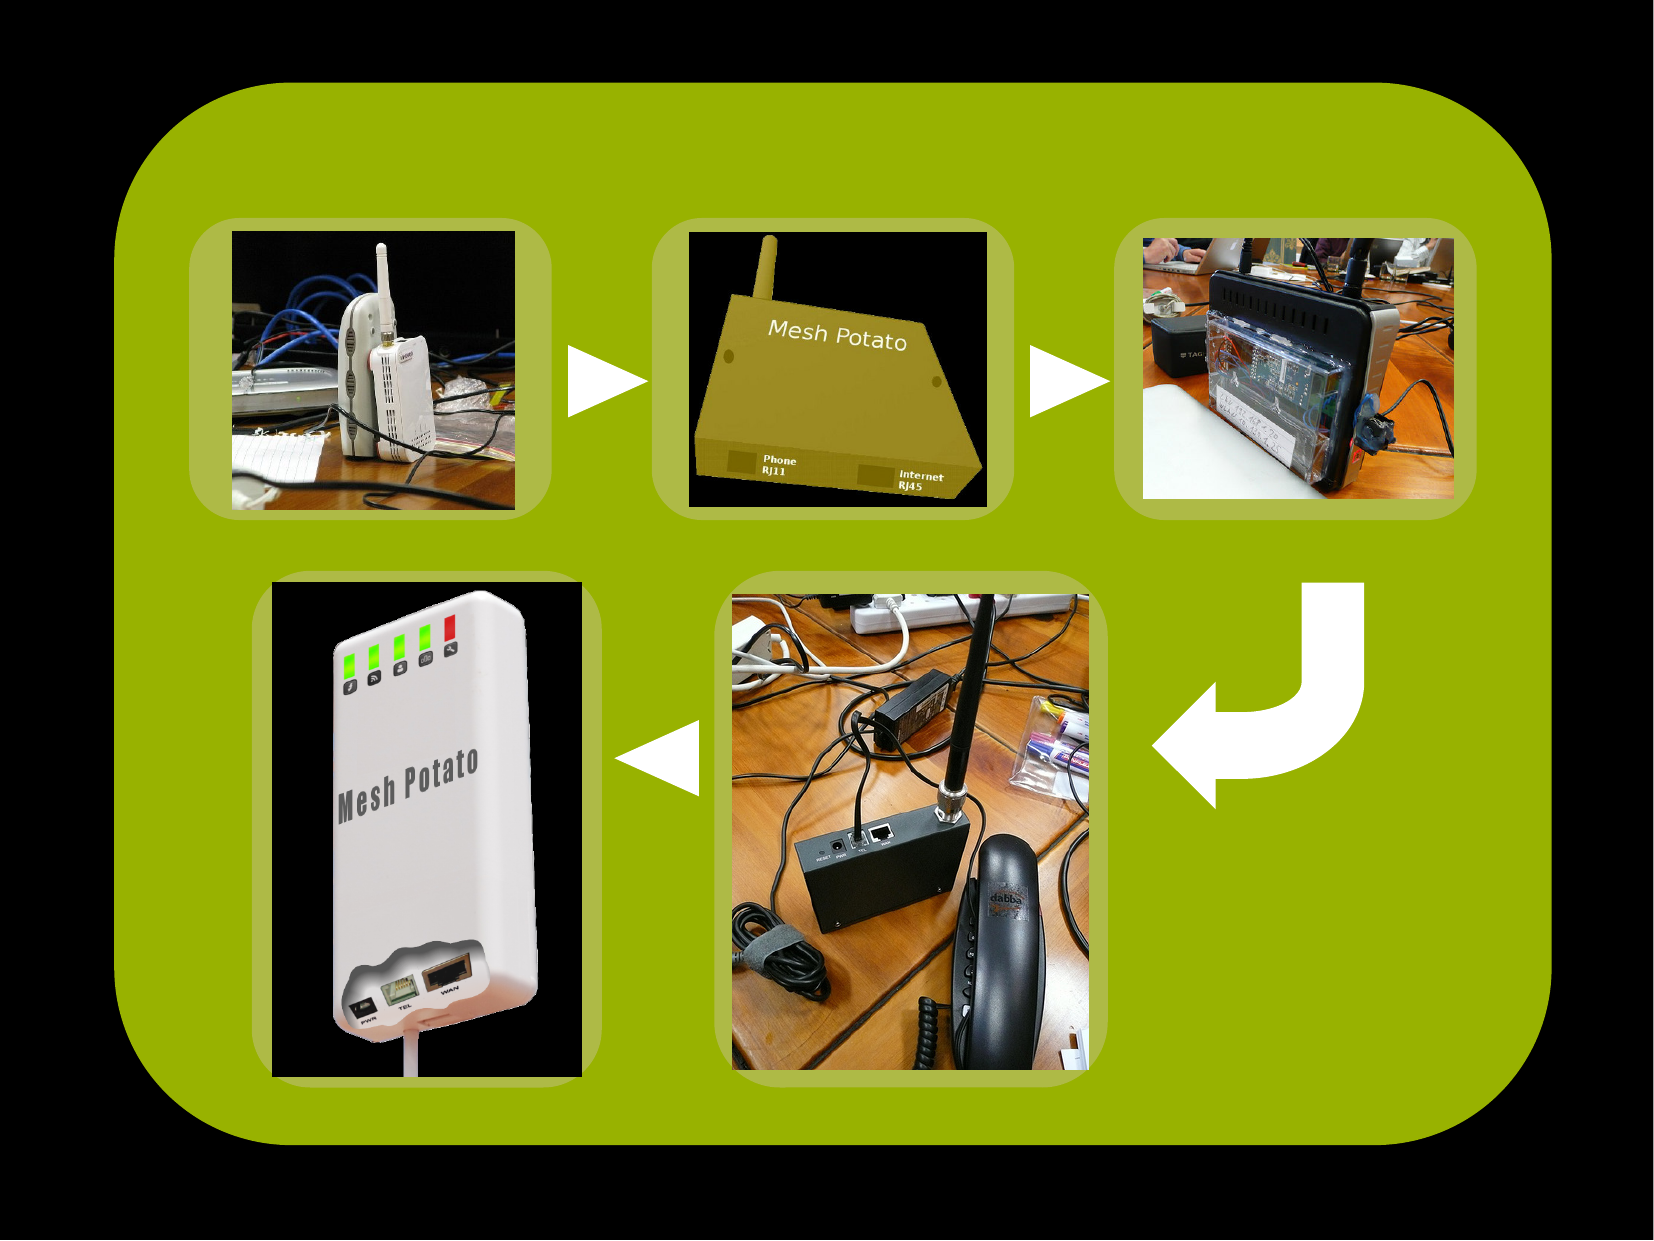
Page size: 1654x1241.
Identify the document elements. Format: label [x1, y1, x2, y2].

picture [272, 582, 582, 1078]
picture [732, 594, 1089, 1070]
picture [232, 231, 515, 510]
picture [1143, 238, 1454, 499]
text_box [114, 82, 1552, 1146]
picture [689, 232, 987, 507]
